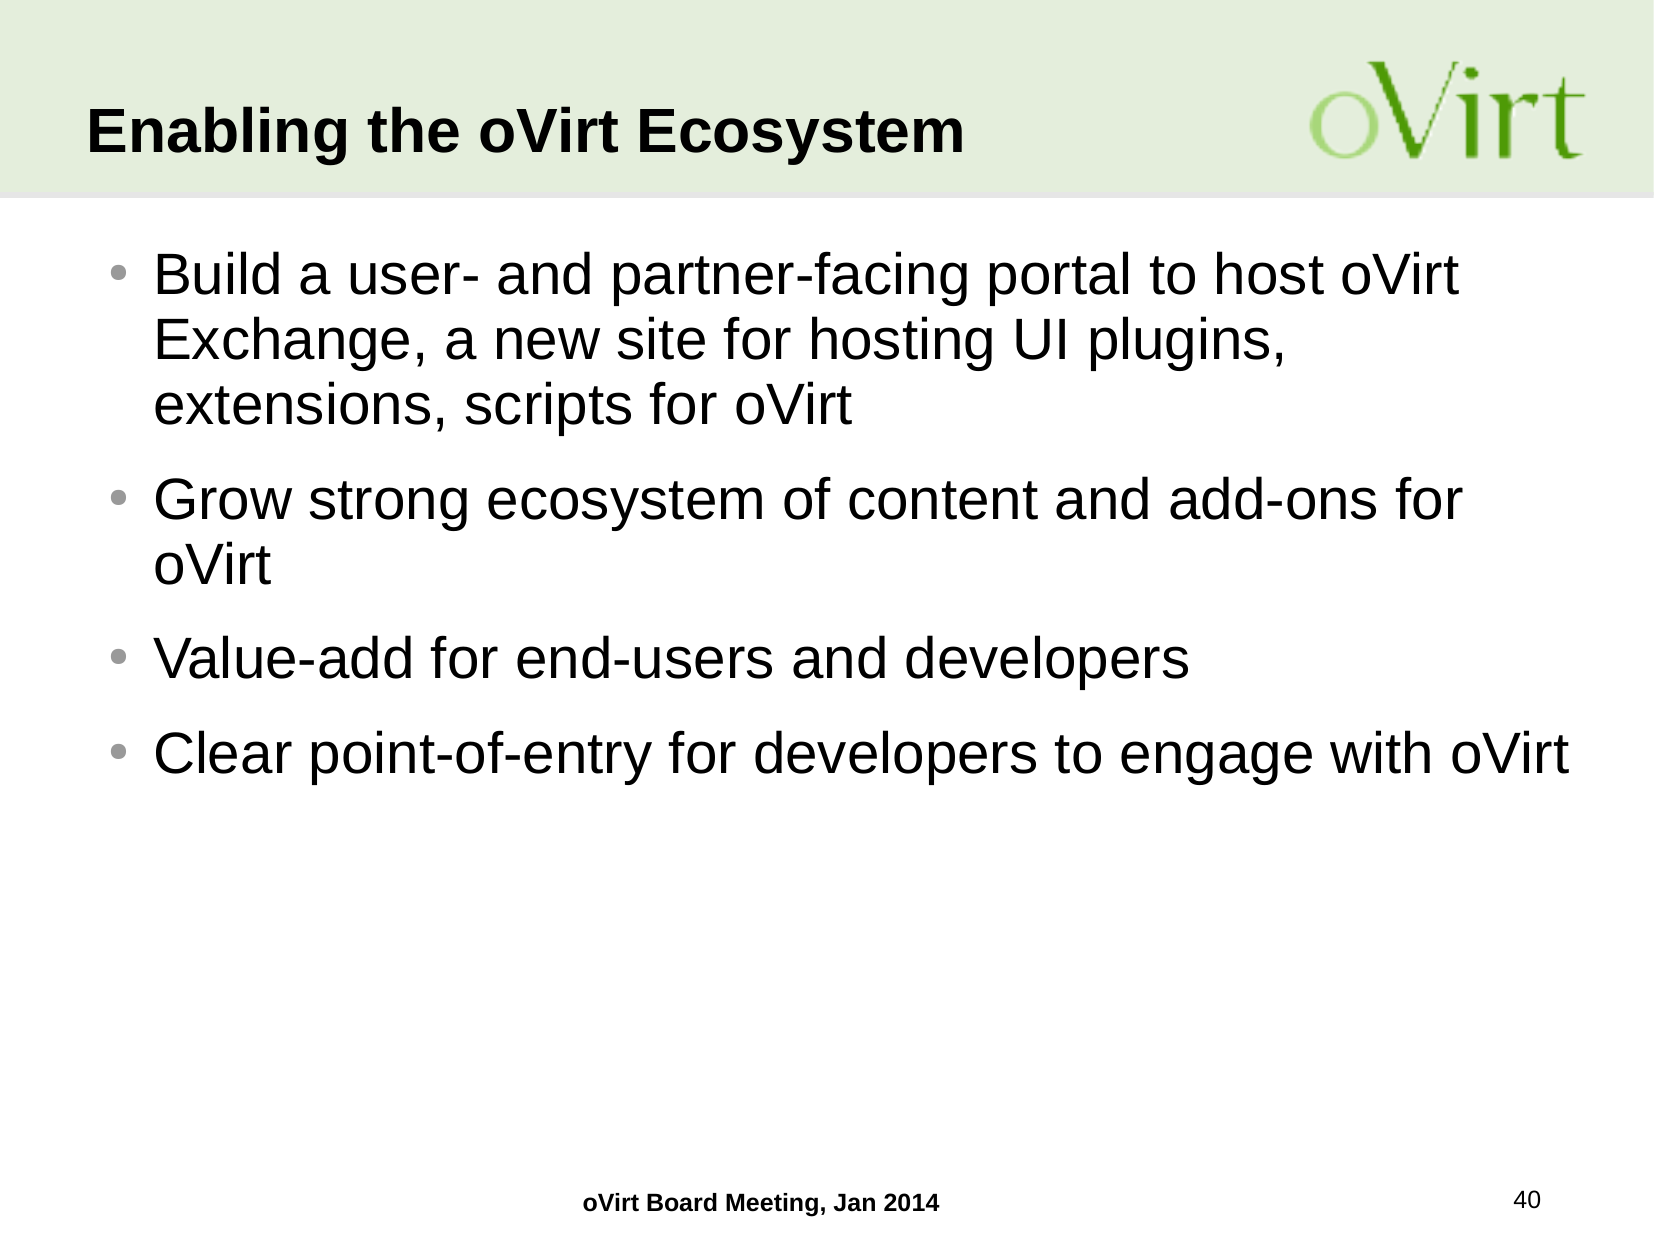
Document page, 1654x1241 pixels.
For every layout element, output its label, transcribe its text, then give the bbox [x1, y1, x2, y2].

title Enabling the oVirt Ecosystem [86, 36, 1307, 225]
list Build a user- and partner-facing portal to host oVirt Exchange, a new site for hosting UI plugins, extensions, scripts for oVirt Grow strong ecosystem of content and add-ons for oVirt Value-add for end-users and developers Clear point-of-entry for developers to engage with oVirt [93, 241, 1582, 932]
picture [1307, 36, 1613, 180]
